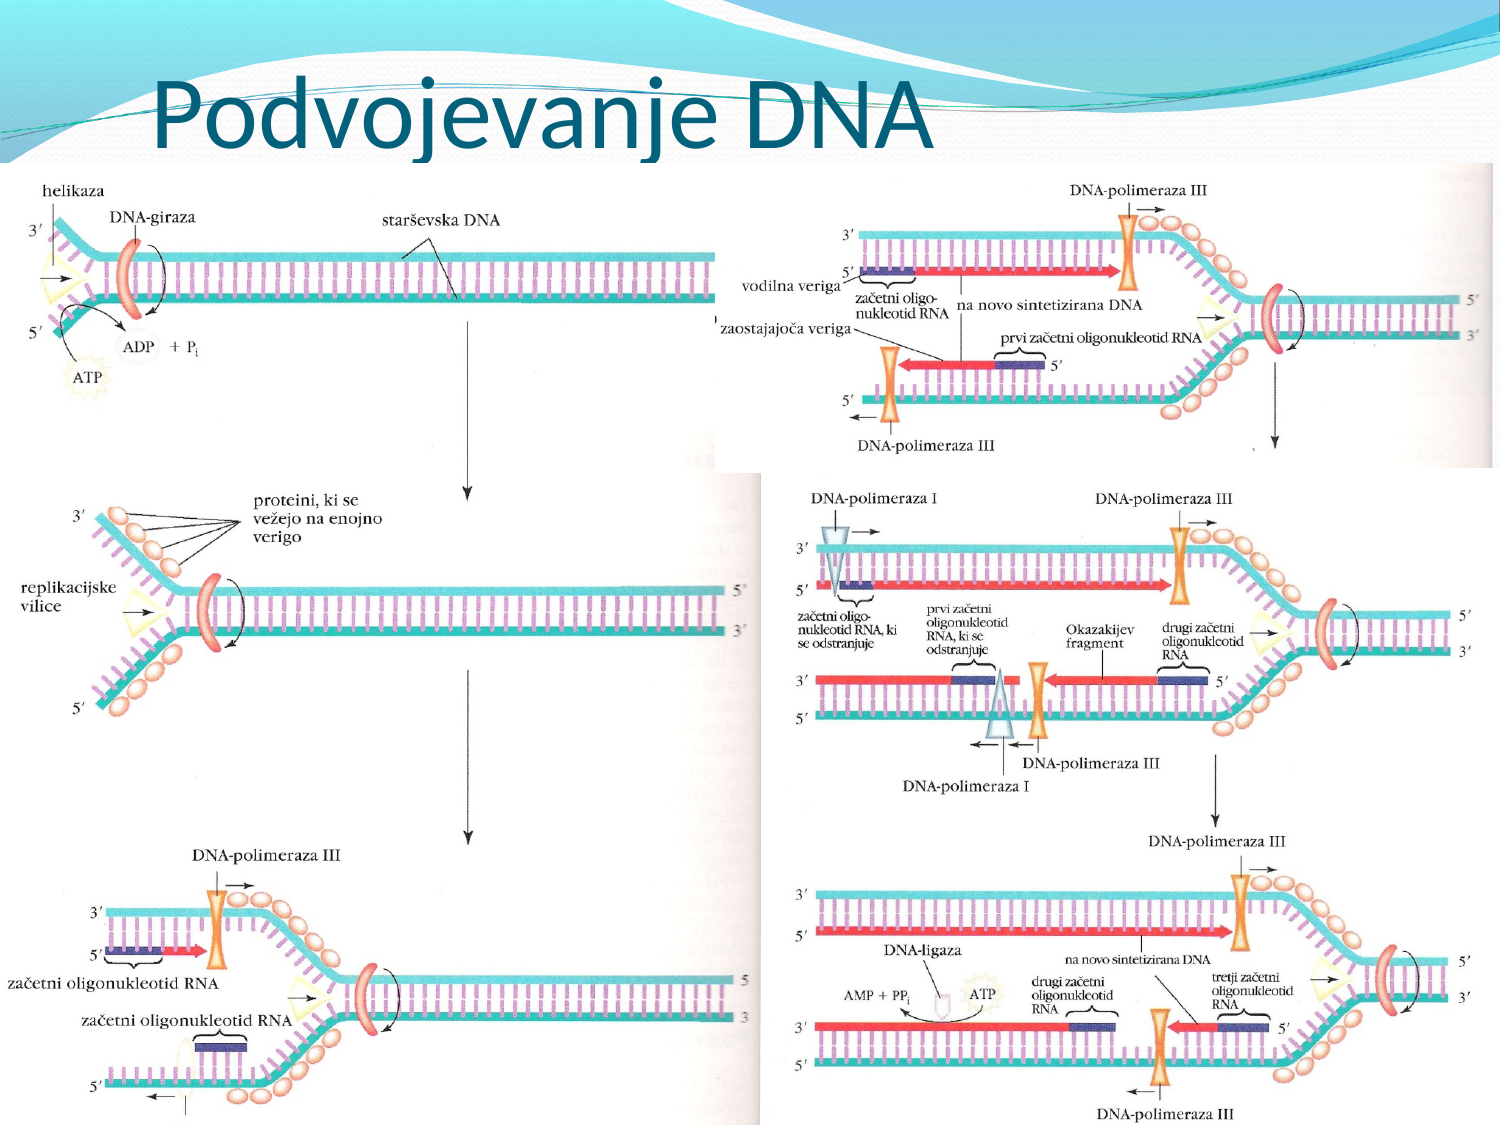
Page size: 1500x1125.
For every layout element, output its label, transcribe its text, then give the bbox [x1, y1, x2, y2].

title Podvojevanje DNA [150, 0, 1500, 170]
picture [0, 21, 1500, 1125]
